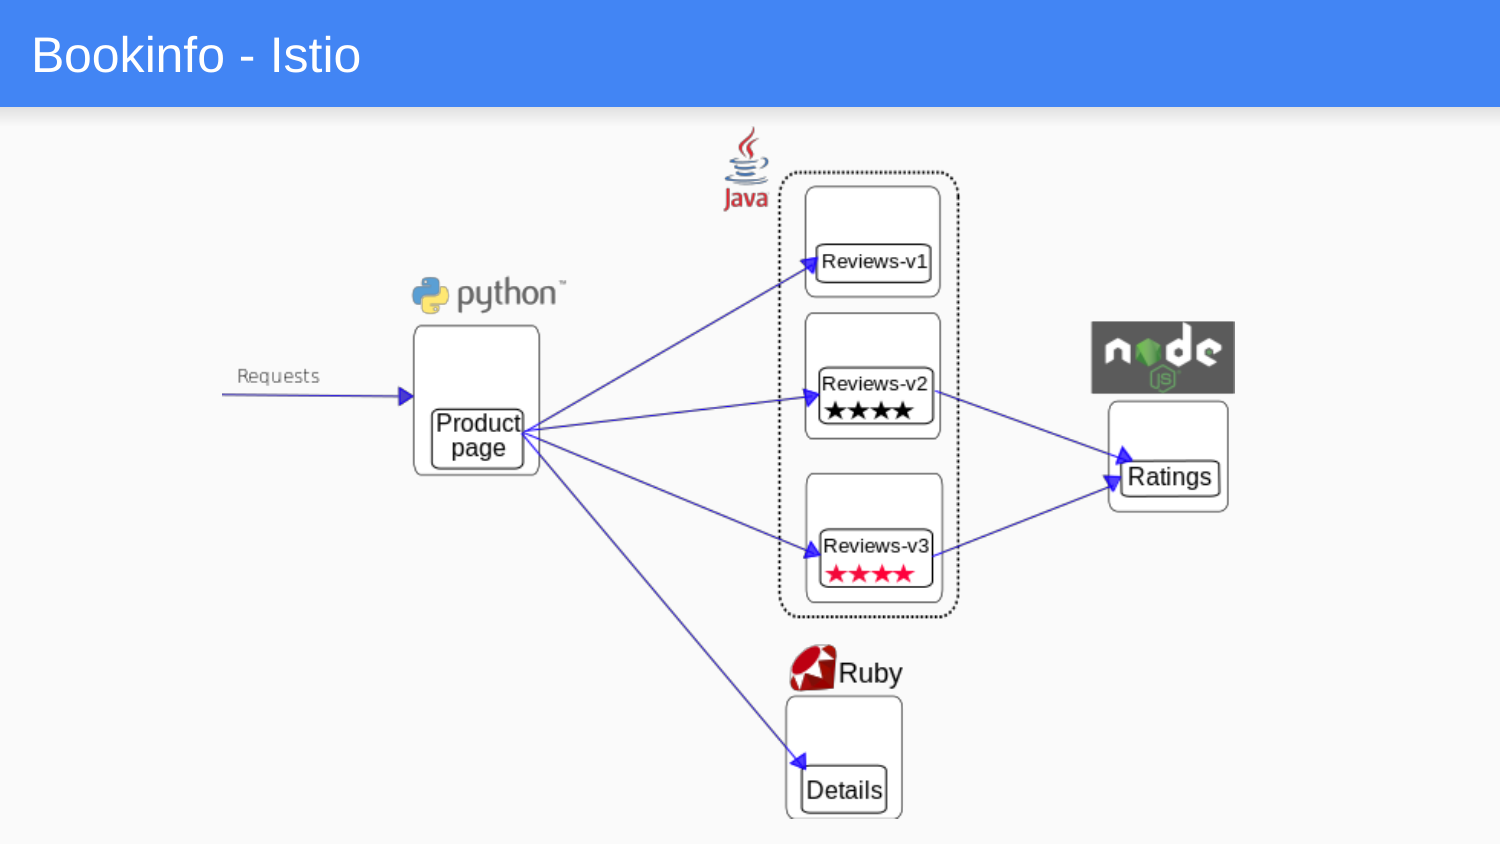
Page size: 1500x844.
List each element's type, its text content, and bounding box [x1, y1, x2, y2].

picture [222, 126, 1235, 819]
title Bookinfo - Istio [16, 2, 1464, 102]
